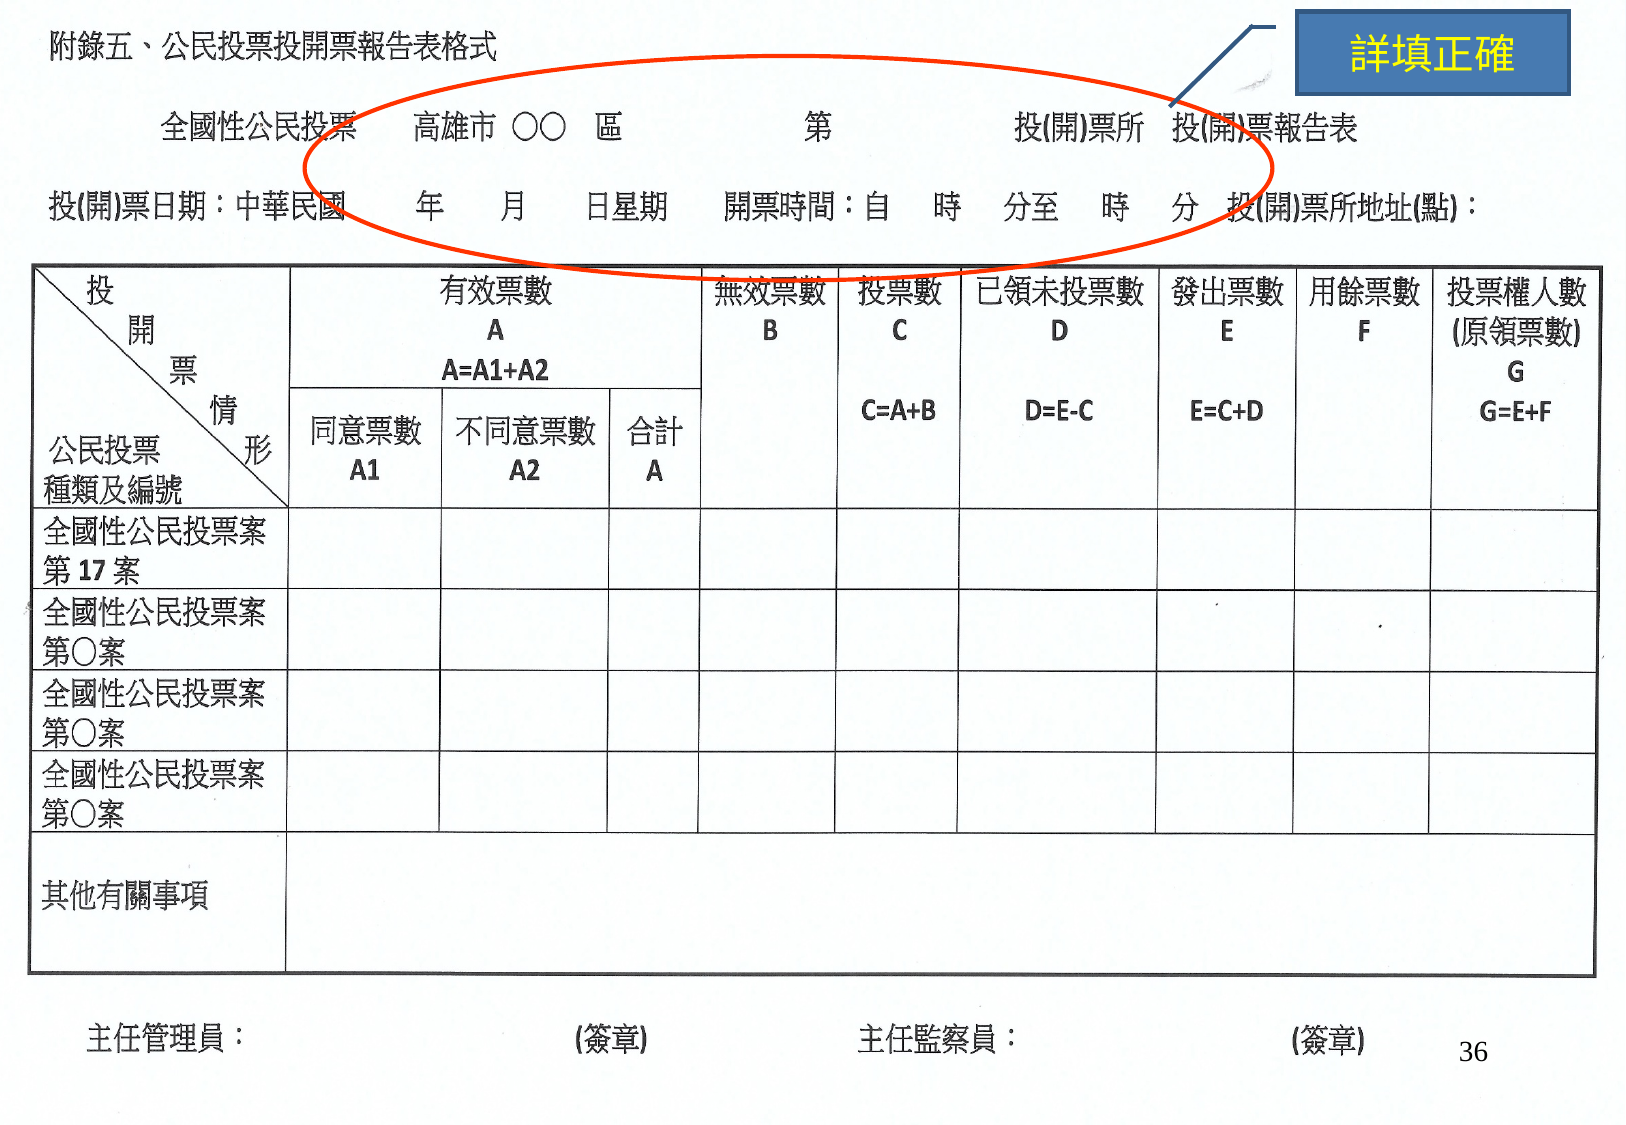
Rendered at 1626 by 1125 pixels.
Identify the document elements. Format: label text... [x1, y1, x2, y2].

picture [0, 0, 1626, 1125]
text_box 詳填正確 [1297, 11, 1569, 94]
text_box 36 [1164, 1025, 1504, 1101]
